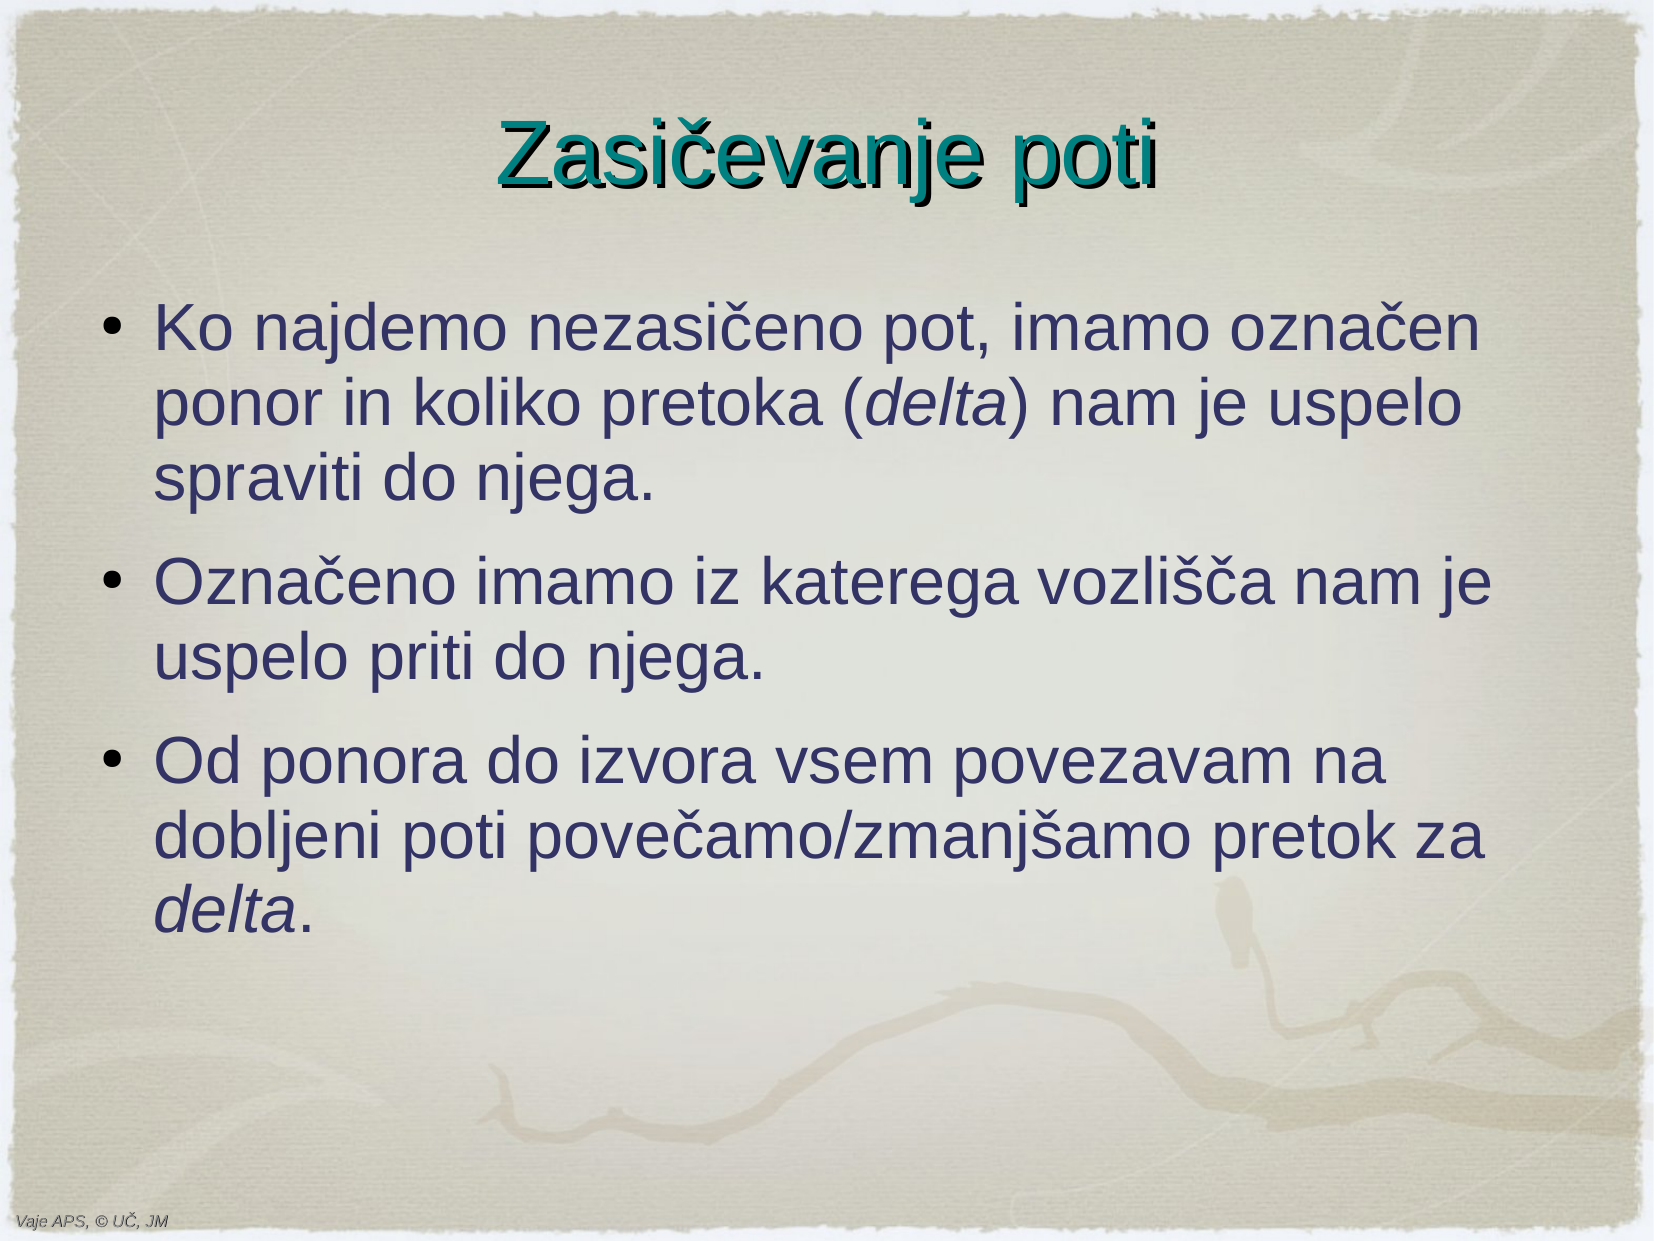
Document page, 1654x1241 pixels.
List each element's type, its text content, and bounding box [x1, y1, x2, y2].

picture [0, 0, 1654, 1241]
list Ko najdemo nezasičeno pot, imamo označen ponor in koliko pretoka (delta) nam je uspelo spraviti do njega. Označeno imamo iz katerega vozlišča nam je uspelo priti do njega. Od ponora do izvora vsem povezavam na dobljeni poti povečamo/zmanjšamo pretok za delta. [82, 290, 1571, 1109]
title Zasičevanje poti [82, 49, 1571, 257]
